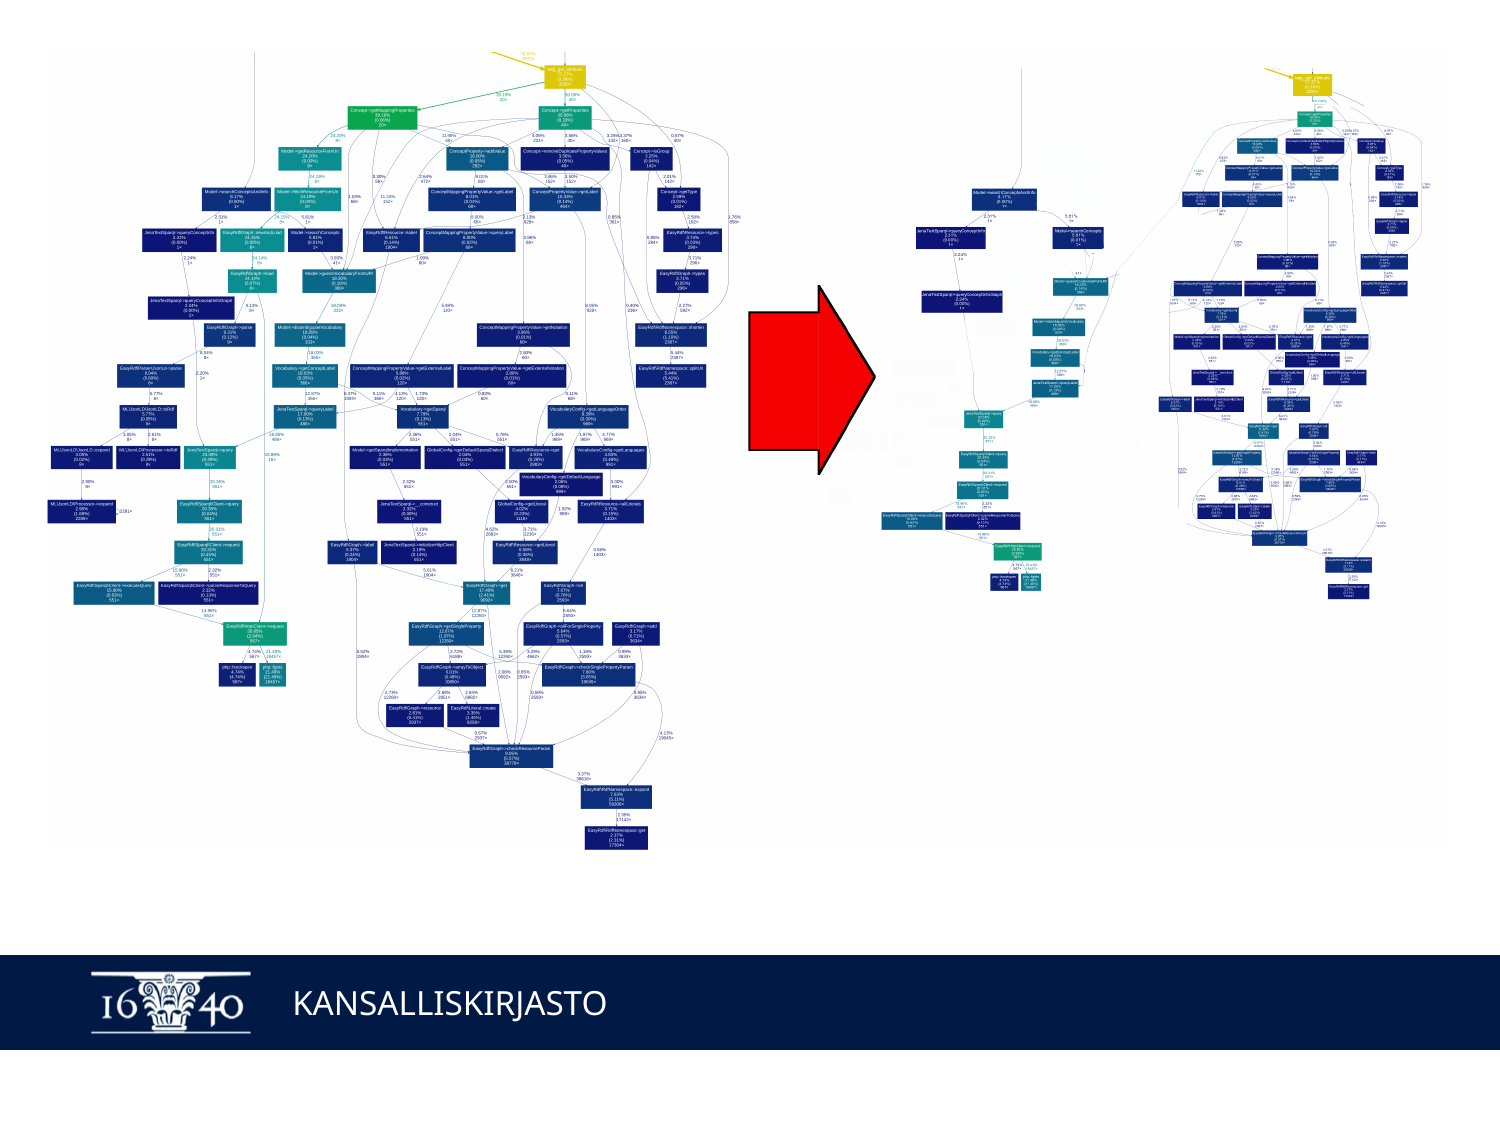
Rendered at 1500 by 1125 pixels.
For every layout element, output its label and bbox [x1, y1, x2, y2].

picture [46, 52, 1448, 851]
picture [0, 955, 1500, 1050]
